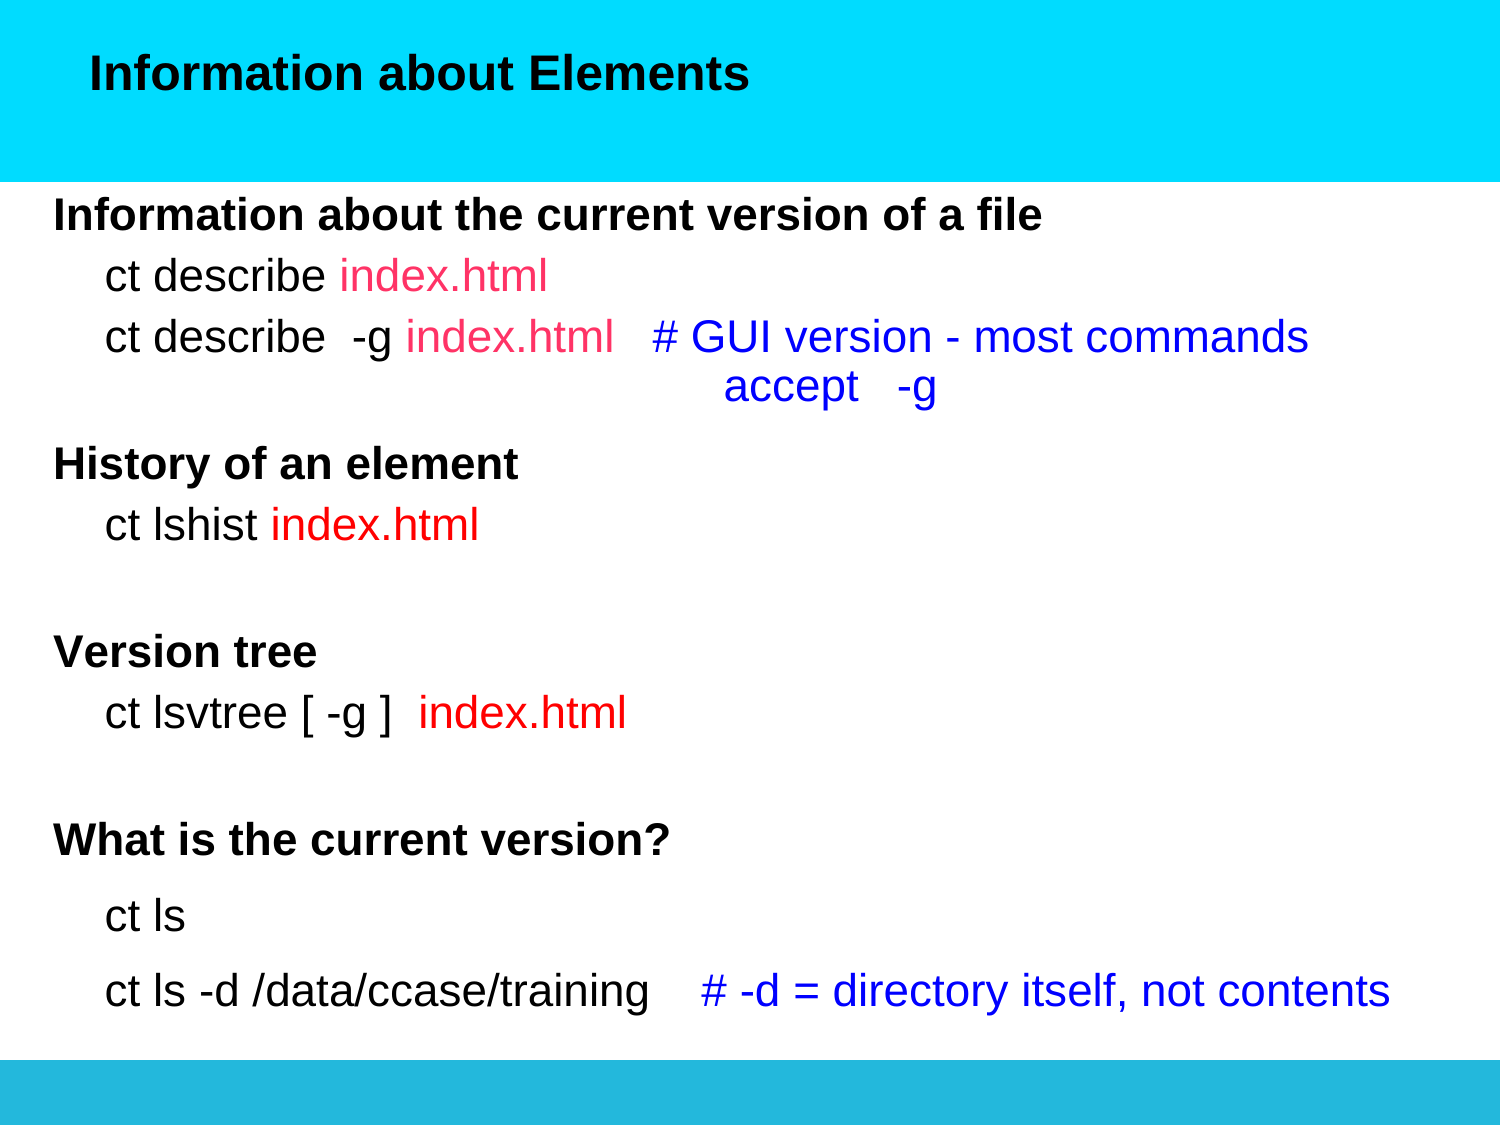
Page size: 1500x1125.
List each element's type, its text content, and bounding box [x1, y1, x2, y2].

picture [0, 182, 1500, 1060]
title Information about Elements [74, 17, 1026, 125]
list Information about the current version of a file ct describe index.html ct describe -g index.html # GUI version - most commands accept -g History of an element ct lshist index.html Version tree ct lsvtree [ -g ] index.html What is the current version? ct ls ct ls -d /data/ccase/training # -d = directory itself, not contents [18, 183, 1445, 1026]
